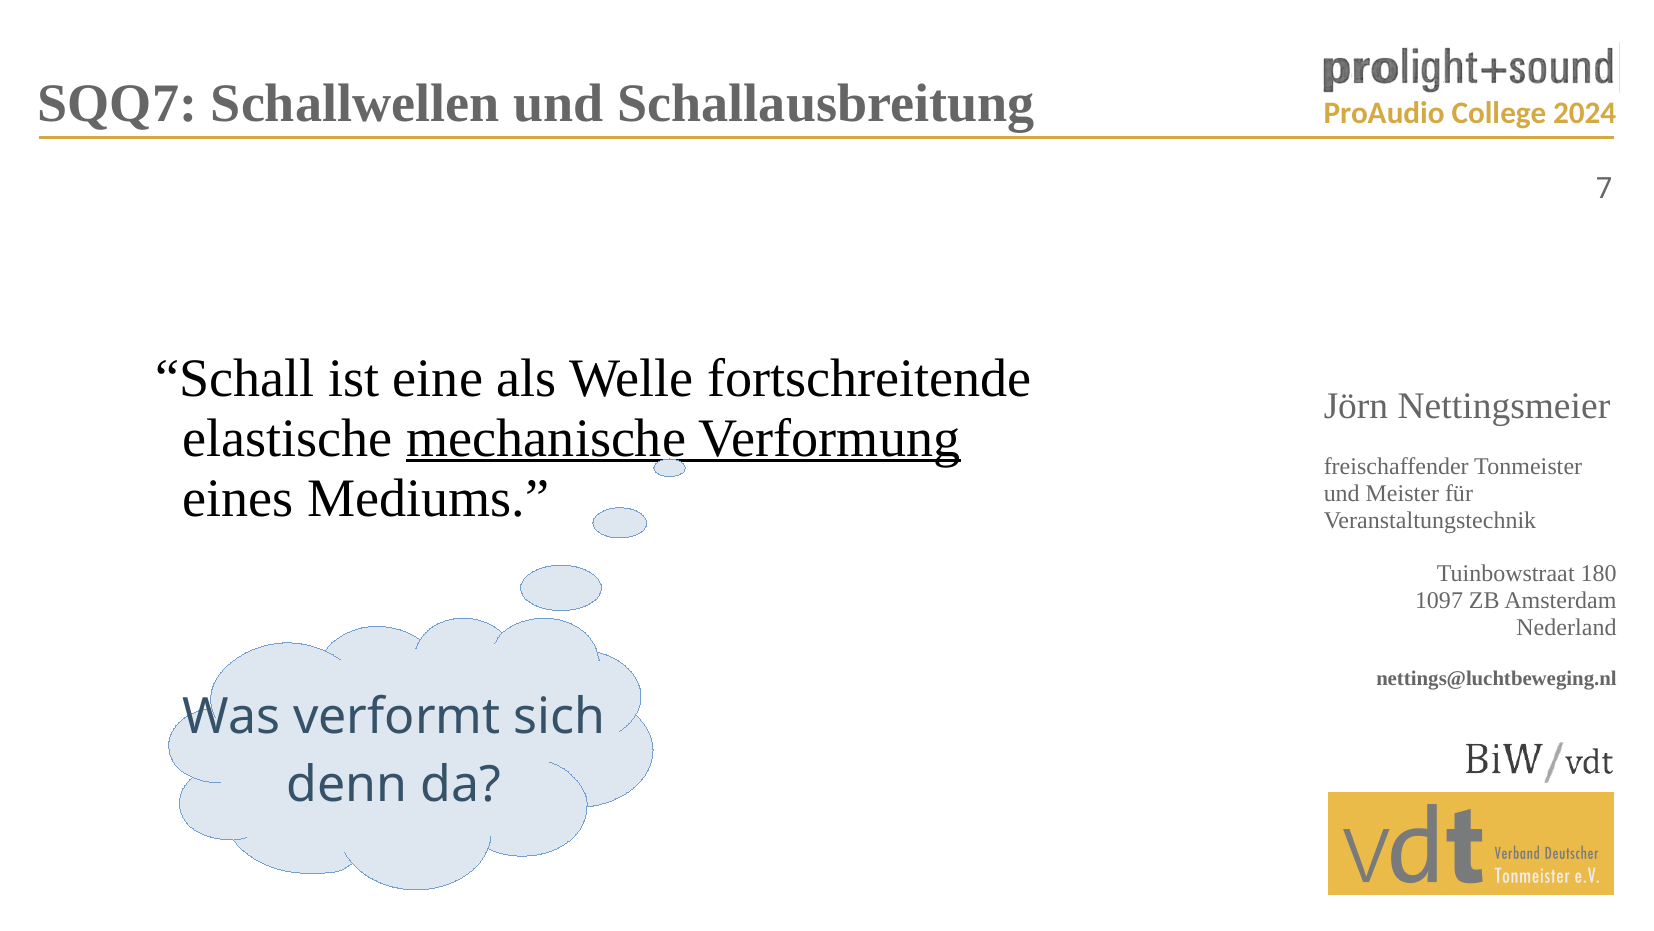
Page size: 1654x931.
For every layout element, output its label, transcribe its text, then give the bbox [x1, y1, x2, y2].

text_box Was verformt sich denn da? [168, 618, 654, 890]
title SQQ7: Schallwellen und Schallausbreitung [37, 43, 1275, 164]
text_box Was verformt sich denn da? [592, 507, 647, 538]
text_box Was verformt sich denn da? [520, 565, 602, 611]
list “Schall ist eine als Welle fortschreitende elastische mechanische Verformung eines Mediums.” [37, 187, 1313, 913]
picture [1318, 42, 1620, 93]
list Die zweite Quelle kann auch eine Reflexion sein. [1462, 738, 1619, 784]
text_box Was verformt sich denn da? [653, 458, 686, 477]
